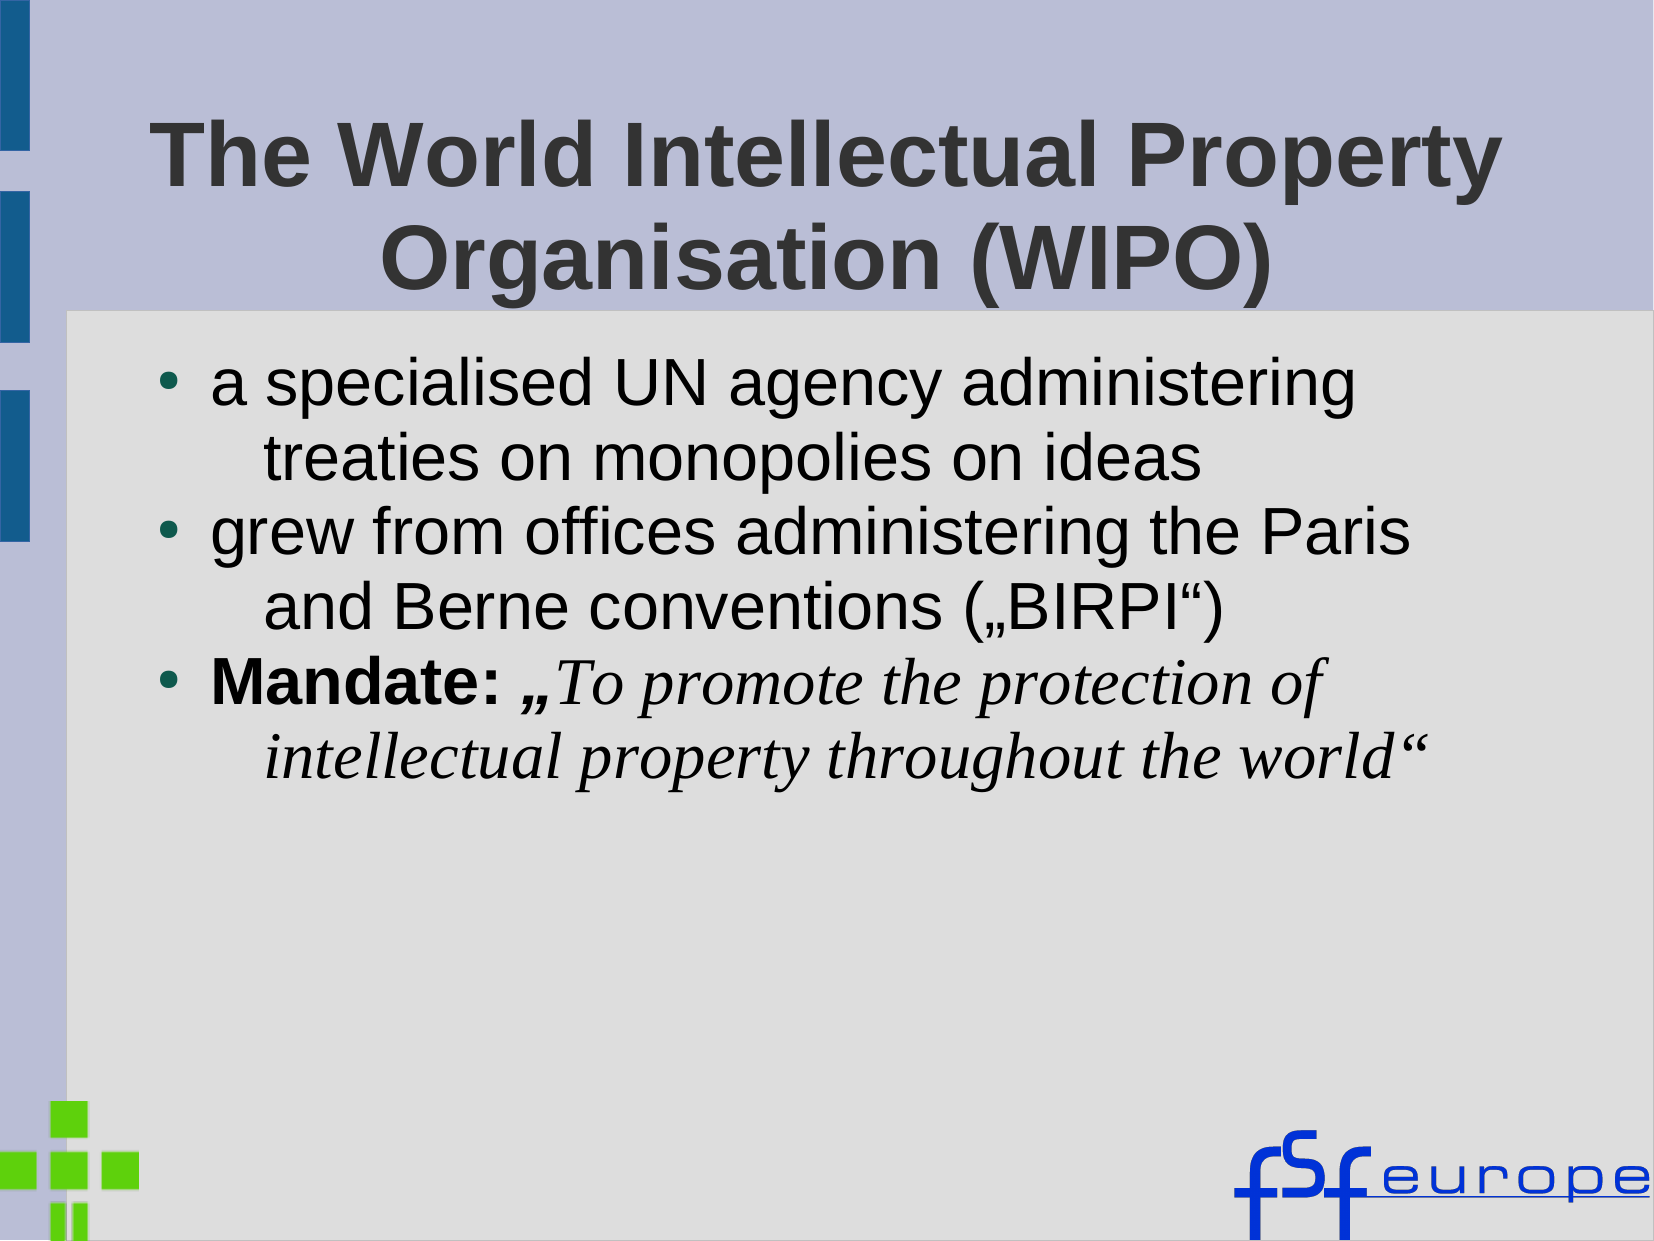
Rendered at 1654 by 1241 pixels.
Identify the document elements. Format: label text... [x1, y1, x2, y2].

list a specialised UN agency administering treaties on monopolies on ideas grew from offices administering the Paris and Berne conventions („BIRPI“) Mandate: „To promote the protection of intellectual property throughout the world“ [121, 344, 1534, 1127]
picture [1230, 1129, 1654, 1241]
picture [0, 1101, 139, 1241]
title The World Intellectual Property Organisation (WIPO) [121, 88, 1534, 325]
